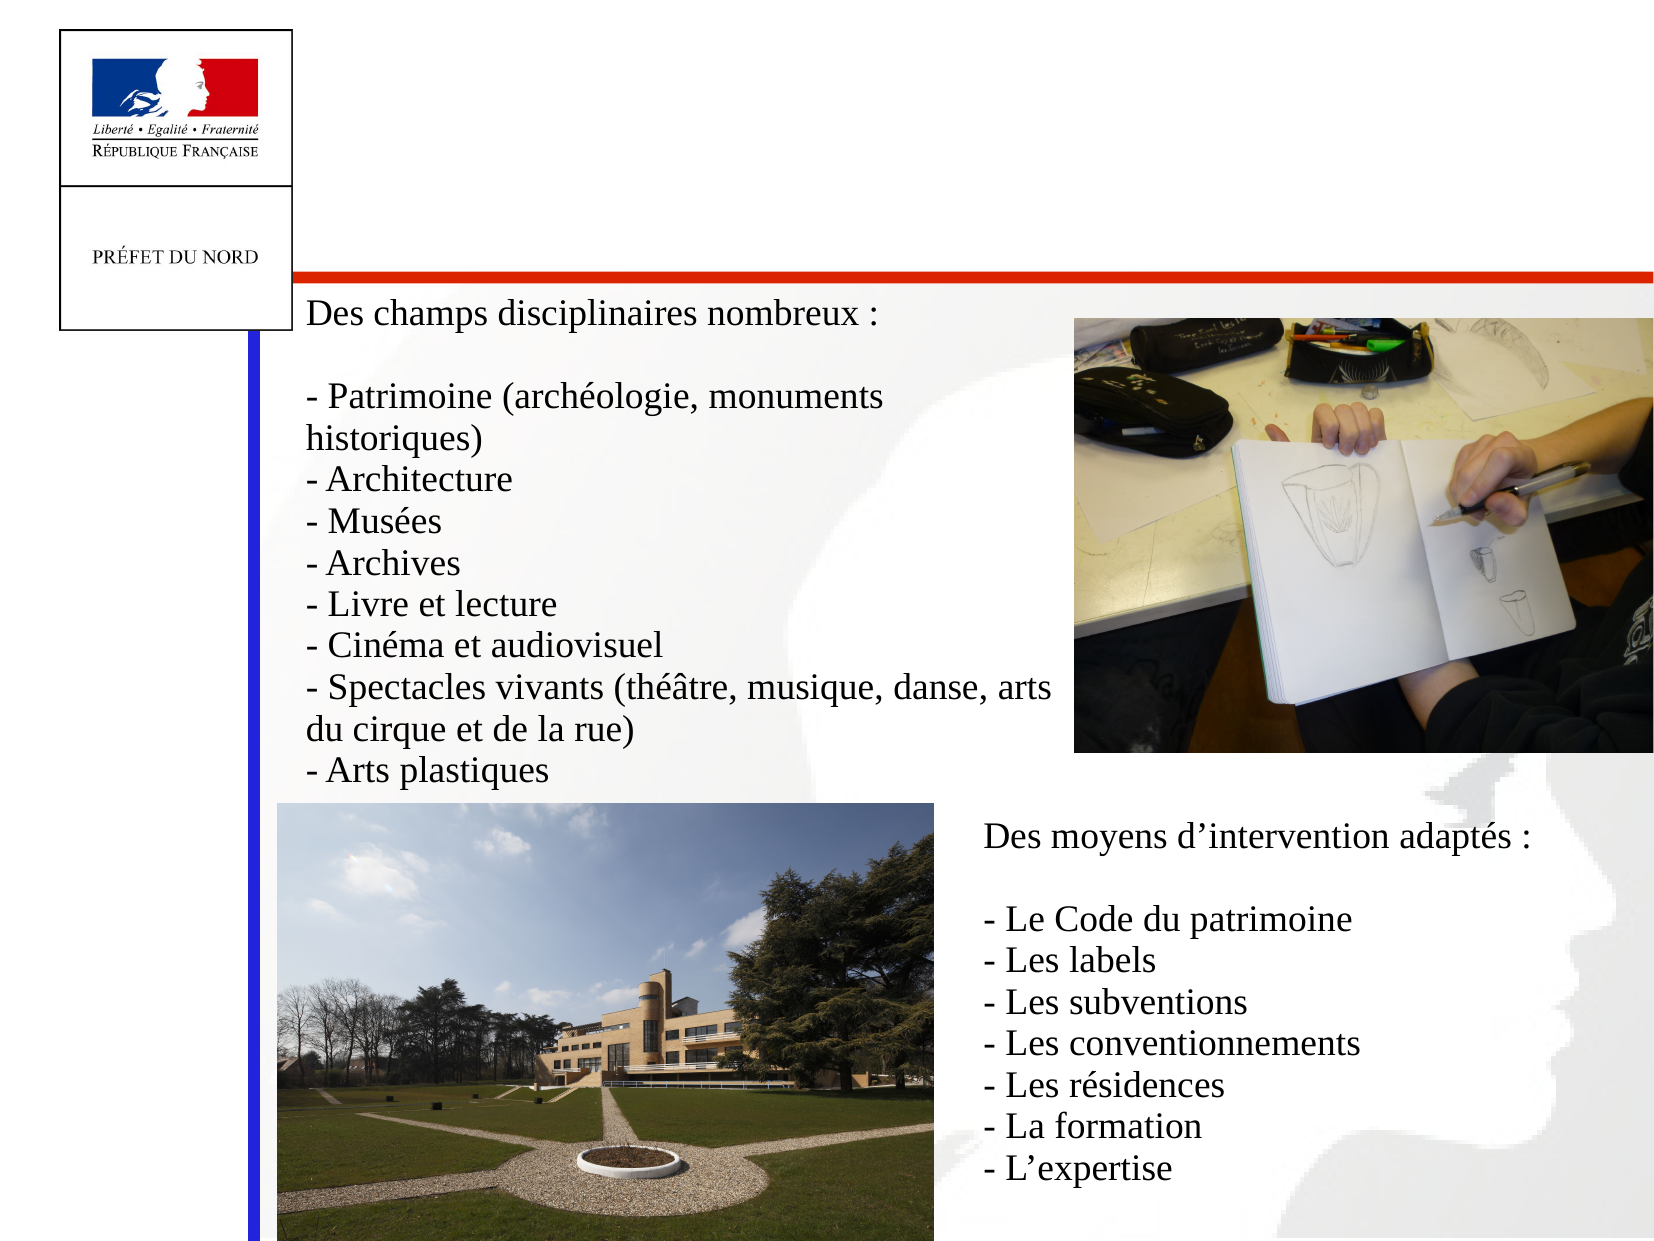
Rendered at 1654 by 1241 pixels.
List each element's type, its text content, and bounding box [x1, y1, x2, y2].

text_box Des moyens d’intervention adaptés : - Le Code du patrimoine - Les labels - Les subventions - Les conventionnements - Les résidences - La formation - L’expertise [968, 807, 1642, 1205]
title Des champs disciplinaires nombreux : - Patrimoine (archéologie, monuments historiques) - Architecture - Musées - Archives - Livre et lecture - Cinéma et audiovisuel - Spectacles vivants (théâtre, musique, danse, arts du cirque et de la rue) - Arts plastiques [305, 286, 1063, 797]
picture [59, 29, 1654, 1241]
text_box [293, 271, 1654, 284]
text_box [248, 331, 260, 1241]
